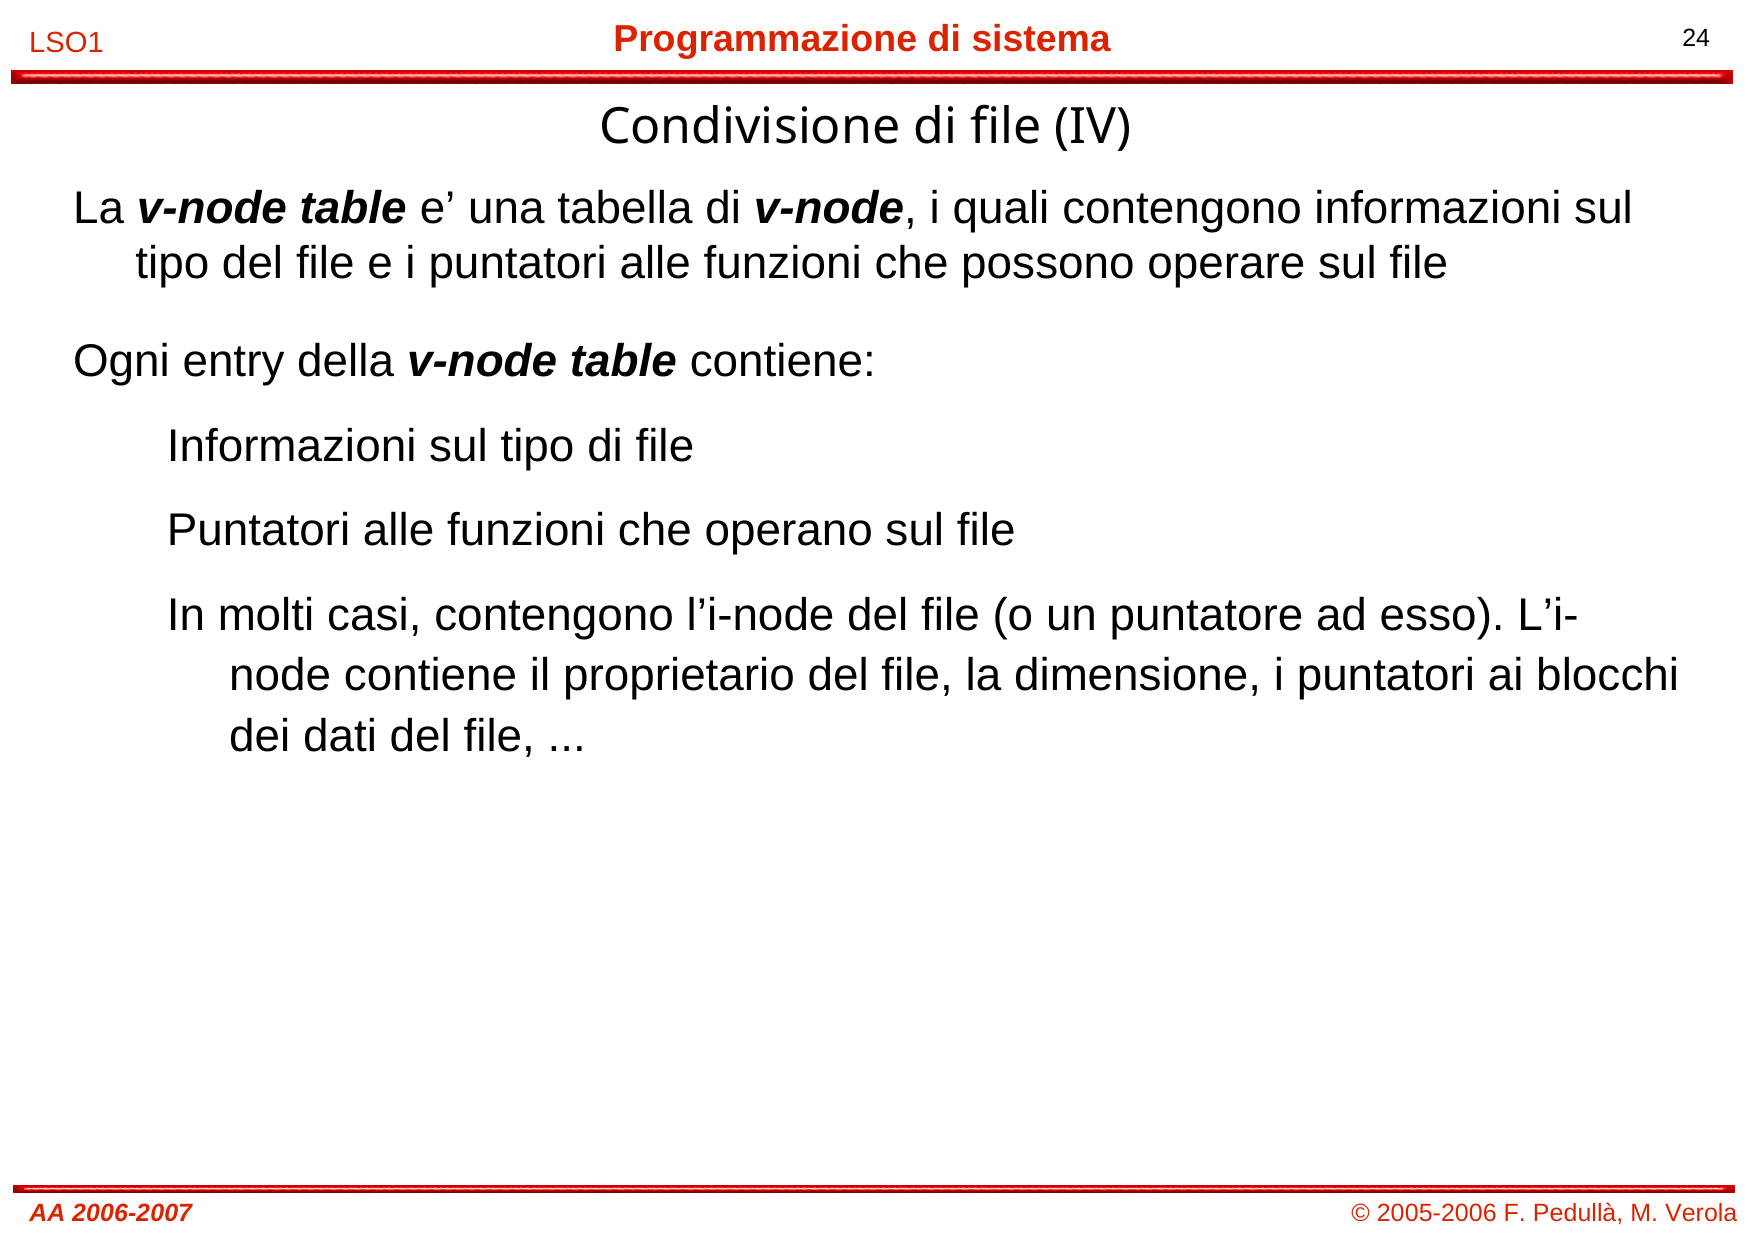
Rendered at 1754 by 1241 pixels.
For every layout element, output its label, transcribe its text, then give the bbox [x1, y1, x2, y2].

picture [13, 1185, 1735, 1193]
title Condivisione di file (IV) [481, 78, 1250, 174]
picture [11, 70, 1733, 84]
list La v-node table e’ una tabella di v-node, i quali contengono informazioni sul tipo del file e i puntatori alle funzioni che possono operare sul file Ogni entry della v-node table contiene: Informazioni sul tipo di file Puntatori alle funzioni che operano sul file In molti casi, contengono l’i-node del file (o un puntatore ad esso). L’i-node contiene il proprietario del file, la dimensione, i puntatori ai blocchi dei dati del file, ... [58, 171, 1696, 952]
